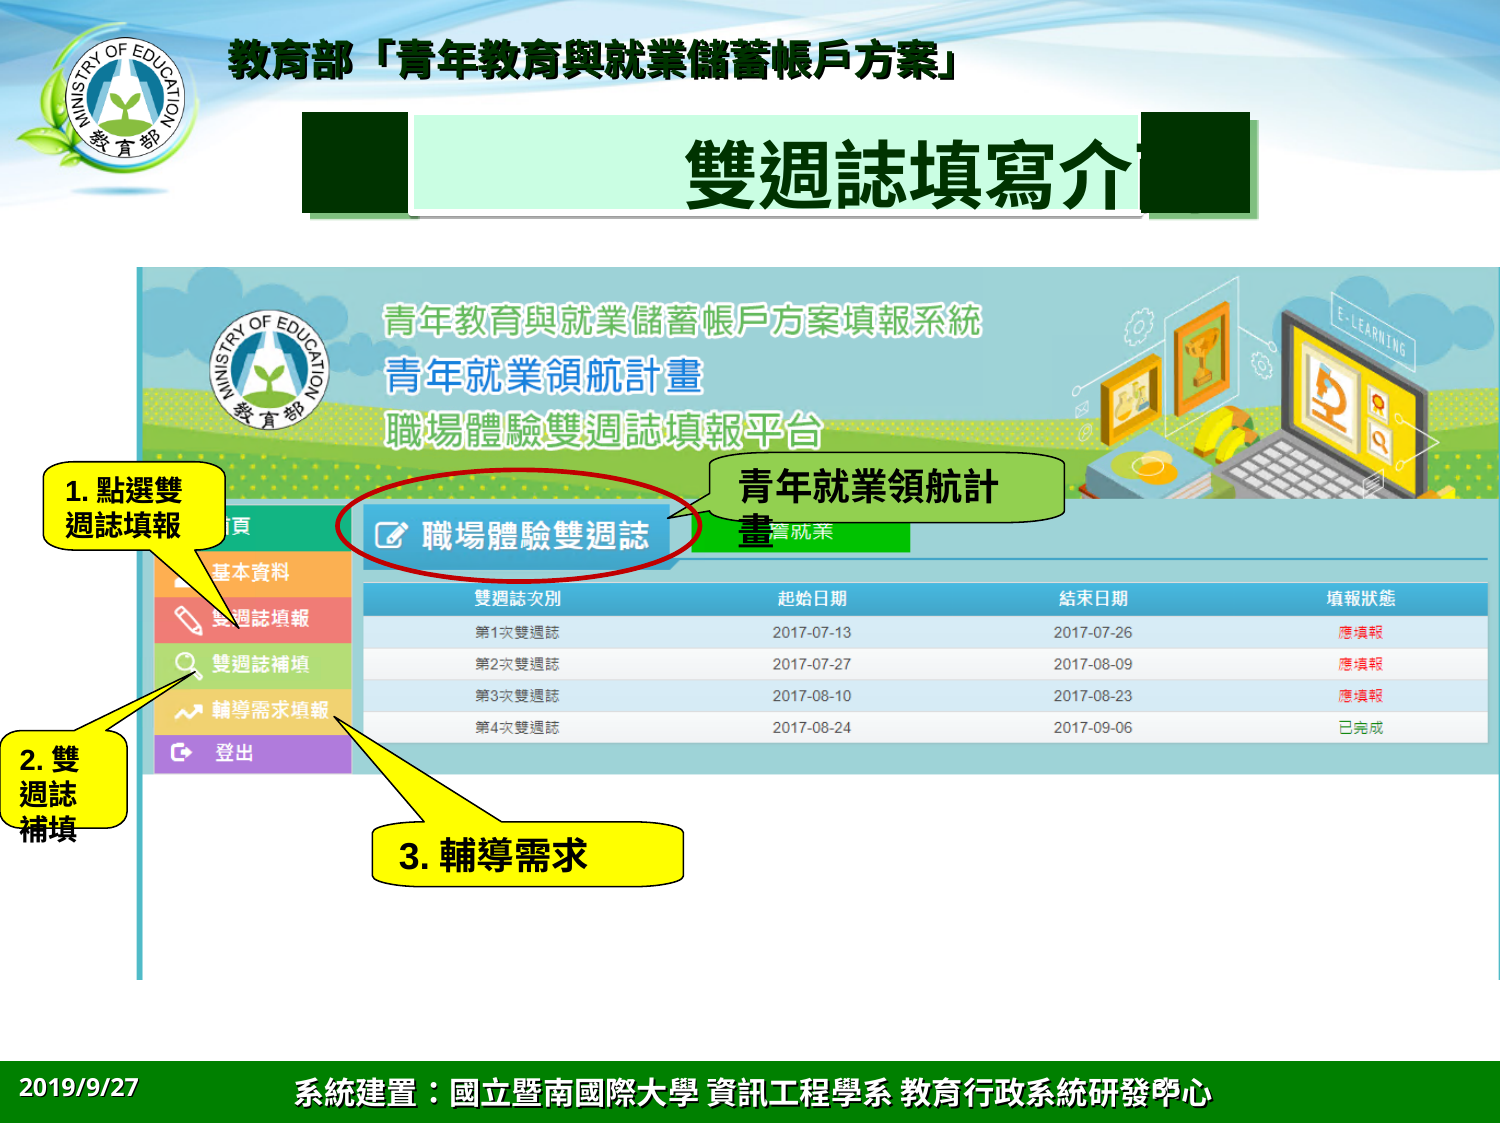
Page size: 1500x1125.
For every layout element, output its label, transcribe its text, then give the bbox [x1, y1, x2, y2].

text_box 1.點選雙週誌填報 [43, 461, 239, 629]
text_box [302, 112, 411, 213]
text_box 35 [1137, 1064, 1488, 1125]
text_box 2.雙週誌補填 [0, 671, 196, 829]
text_box 2019/9/27 [3, 1063, 354, 1117]
text_box 青年就業領航計畫 [691, 452, 1065, 523]
text_box 青年就業領航計畫 [667, 508, 693, 519]
text_box 3.輔導需求 [334, 716, 684, 887]
text_box 雙週誌填寫介面 [411, 112, 1141, 213]
text_box [1141, 112, 1250, 213]
picture [136, 267, 1500, 980]
